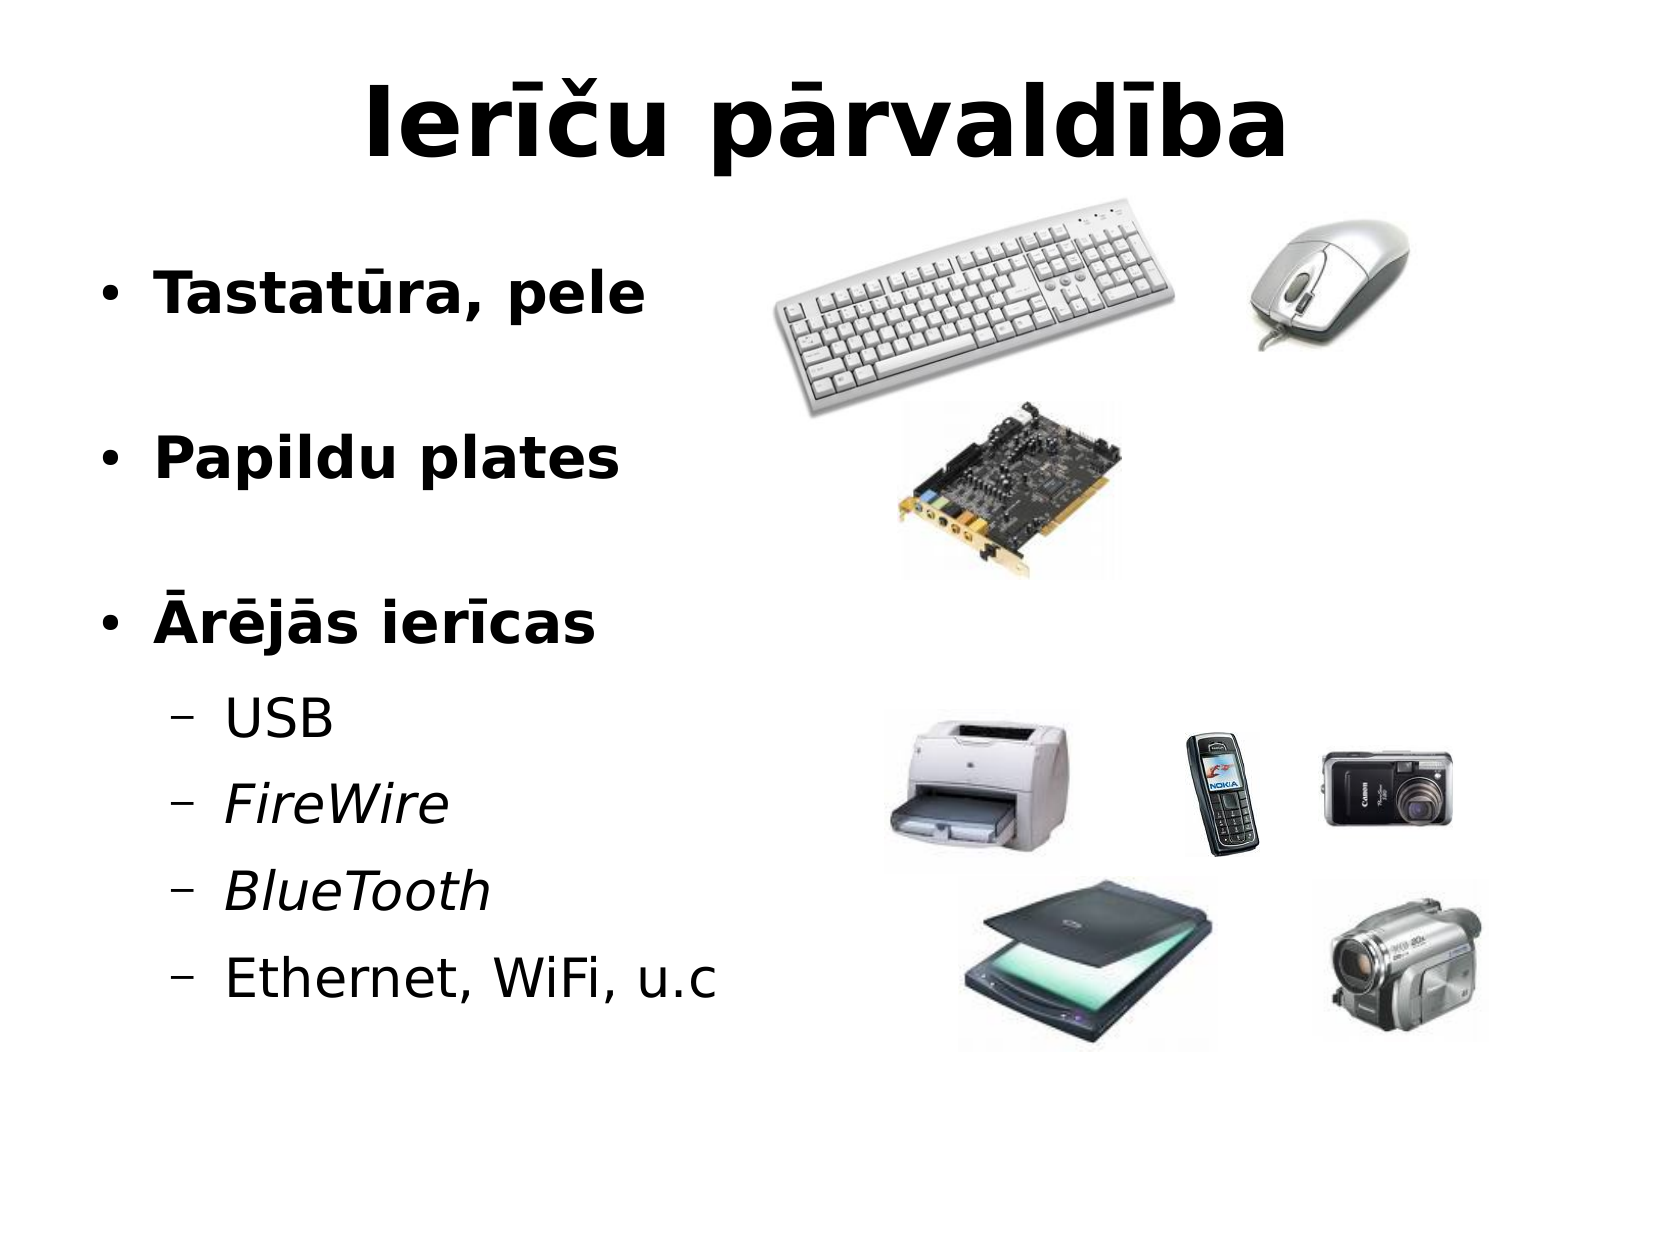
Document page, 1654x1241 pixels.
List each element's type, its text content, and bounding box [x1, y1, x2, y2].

picture [958, 876, 1218, 1052]
list Tastatūra, pele Papildu plates Ārējās ierīcas USB FireWire BlueTooth Ethernet, WiFi, u.c [82, 259, 727, 1131]
picture [884, 709, 1080, 875]
title Ierīču pārvaldība [82, 49, 1571, 196]
picture [1318, 720, 1455, 857]
picture [1185, 732, 1260, 857]
picture [1312, 879, 1489, 1042]
picture [767, 196, 1176, 581]
picture [1246, 200, 1418, 373]
